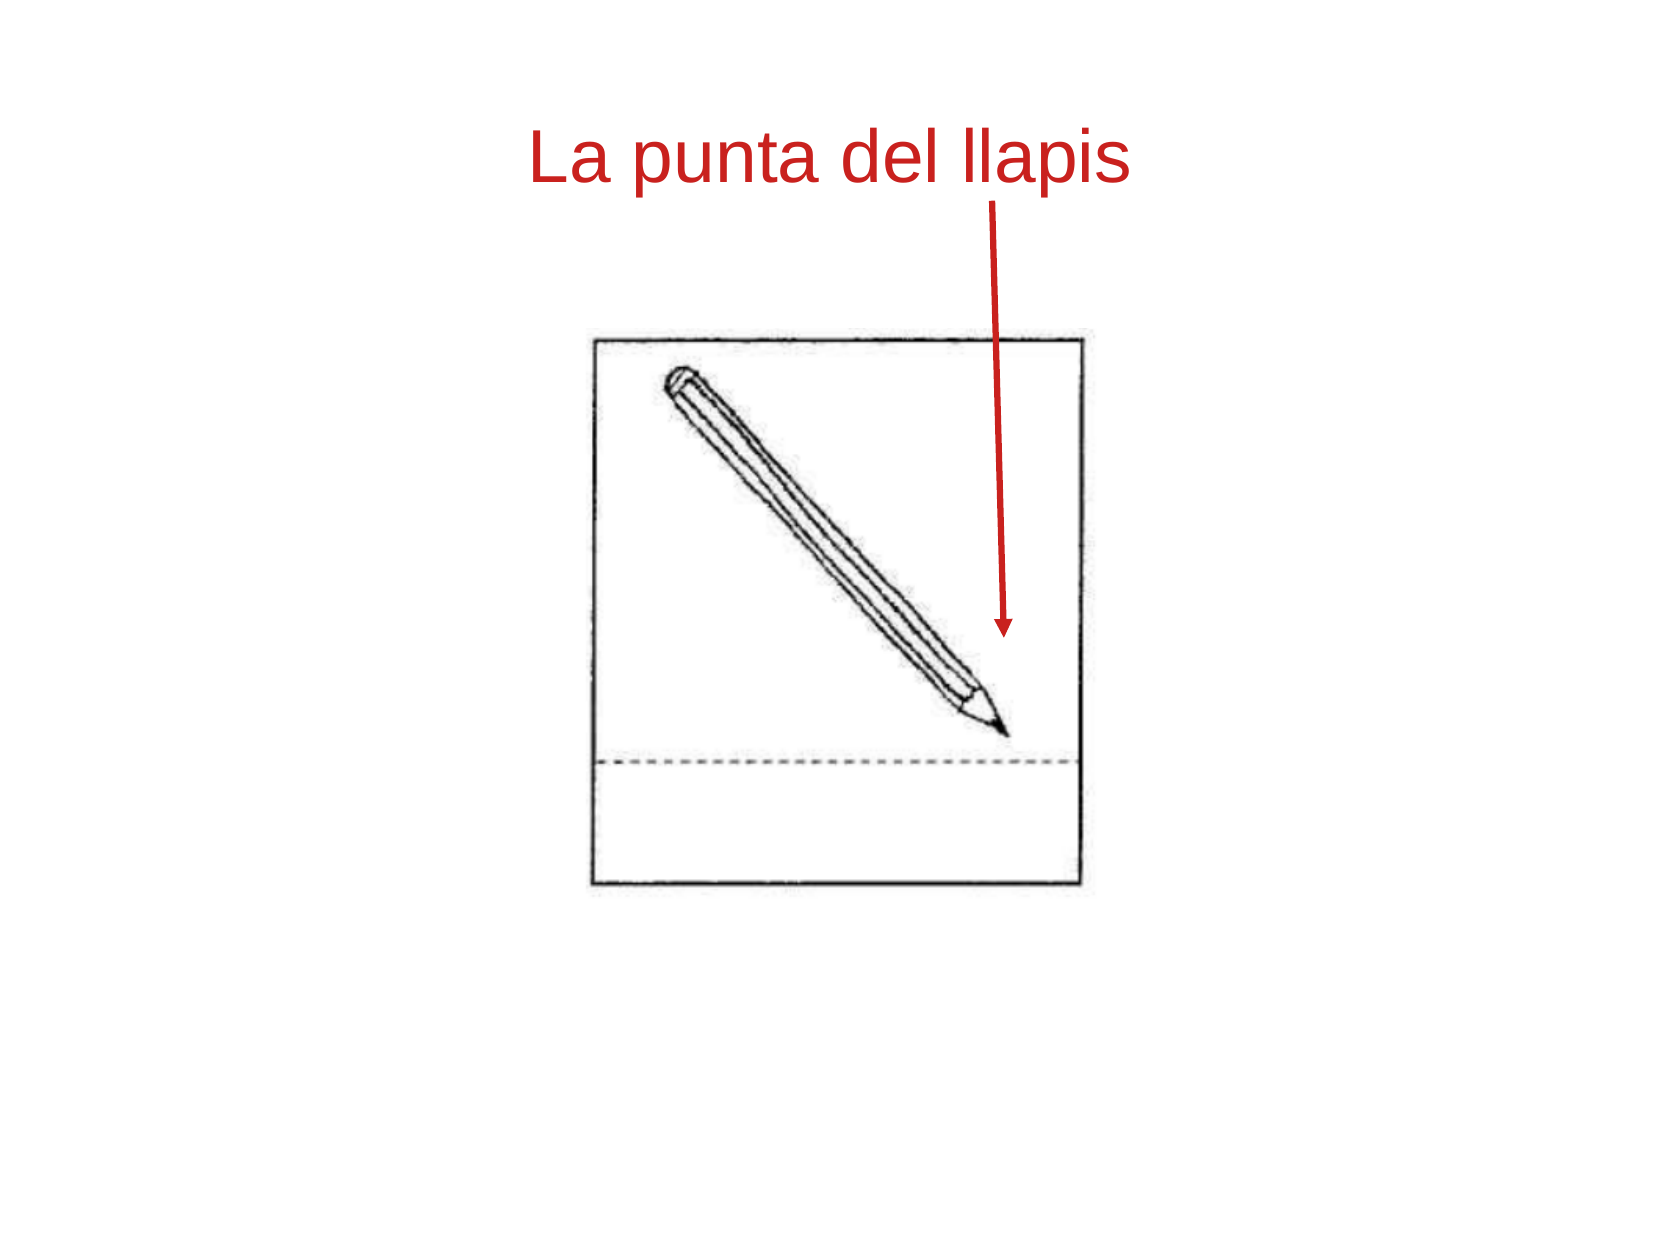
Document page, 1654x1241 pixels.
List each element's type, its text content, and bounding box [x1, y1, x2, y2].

text_box La punta del llapis [289, 49, 1371, 257]
picture [566, 328, 1109, 922]
